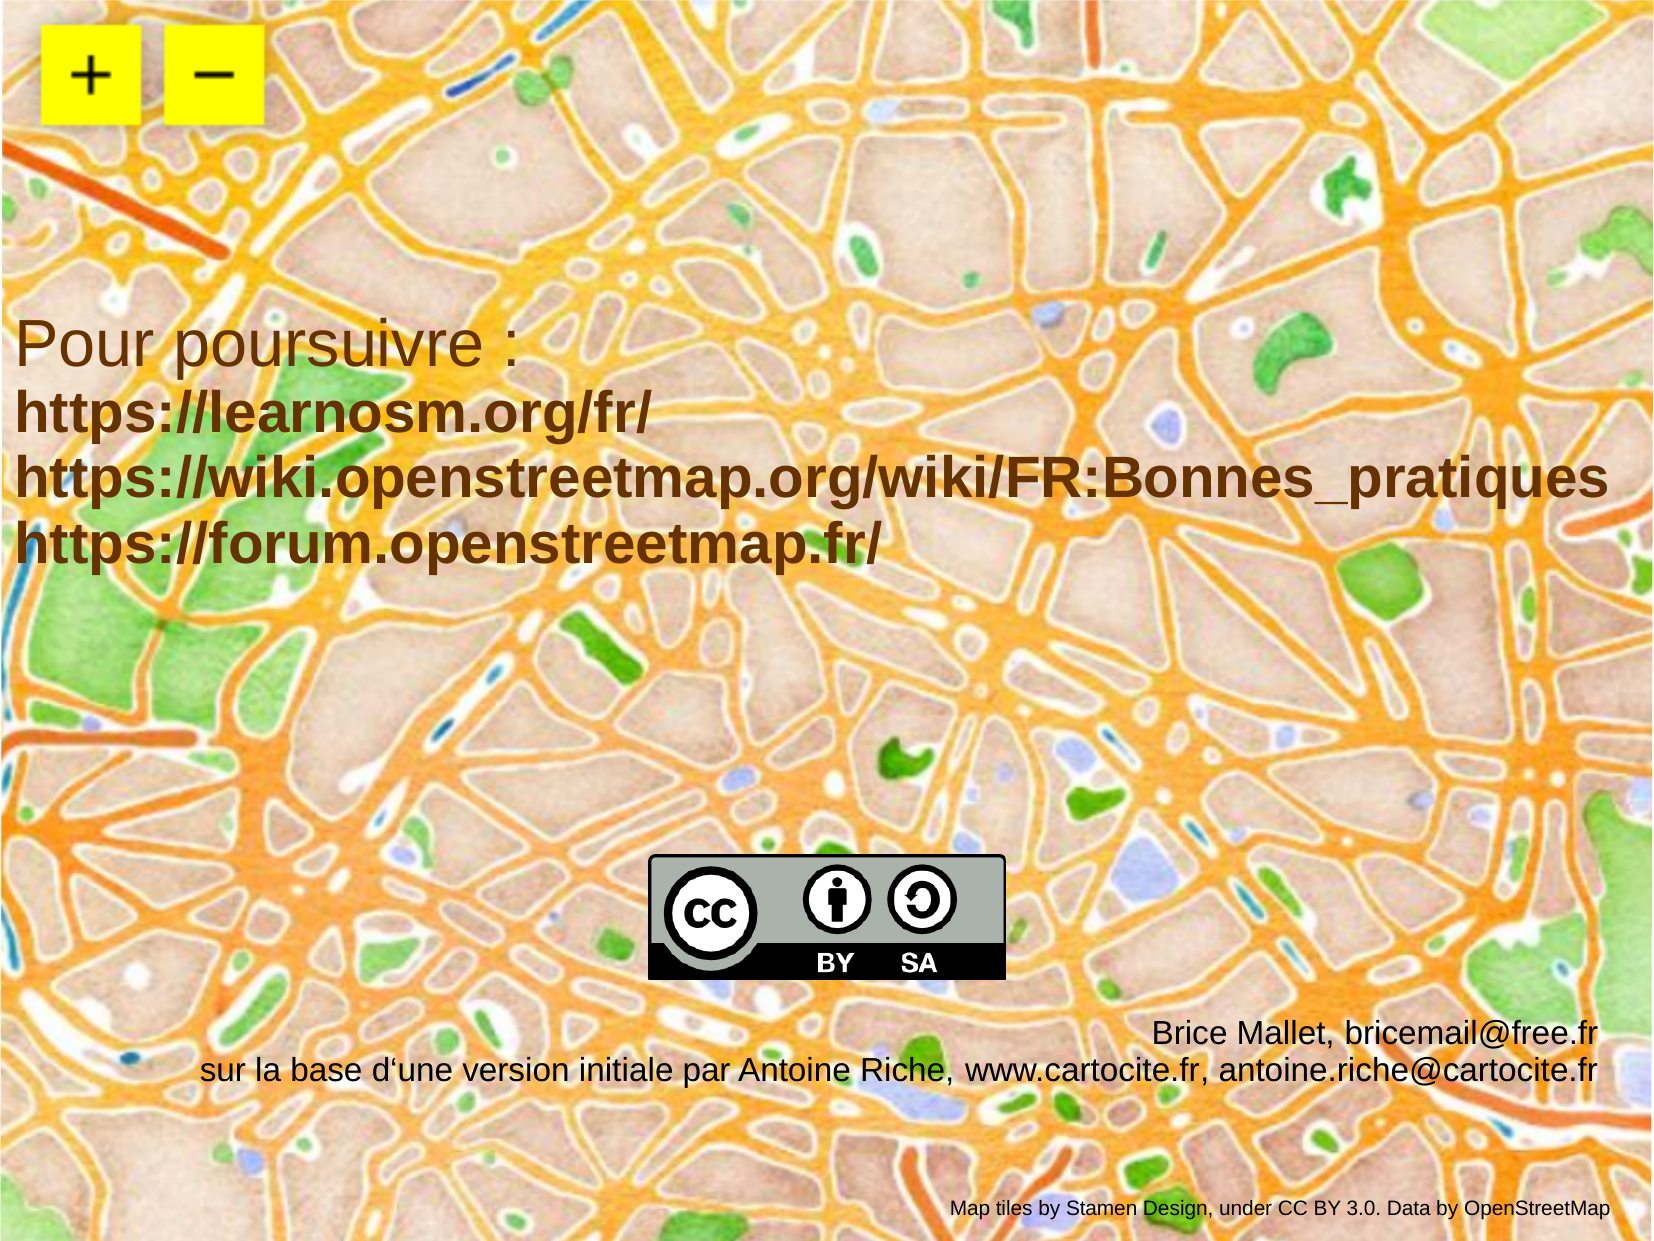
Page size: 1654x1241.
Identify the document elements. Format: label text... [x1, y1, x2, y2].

text_box Brice Mallet, bricemail@free.fr sur la base d‘une version initiale par Antoine Riche, www.cartocite.fr, antoine.riche@cartocite.fr [184, 1006, 1174, 1112]
picture [1, 0, 1654, 298]
text_box [1174, 990, 1654, 1241]
picture [0, 746, 1653, 1241]
text_box Map tiles by Stamen Design, under CC BY 3.0. Data by OpenStreetMap [768, 1189, 1626, 1228]
text_box Pour poursuivre : https://learnosm.org/fr/ https://wiki.openstreetmap.org/wiki/FR:Bonnes_pratiques https://forum.openstreetmap.fr/ [0, 298, 1654, 746]
